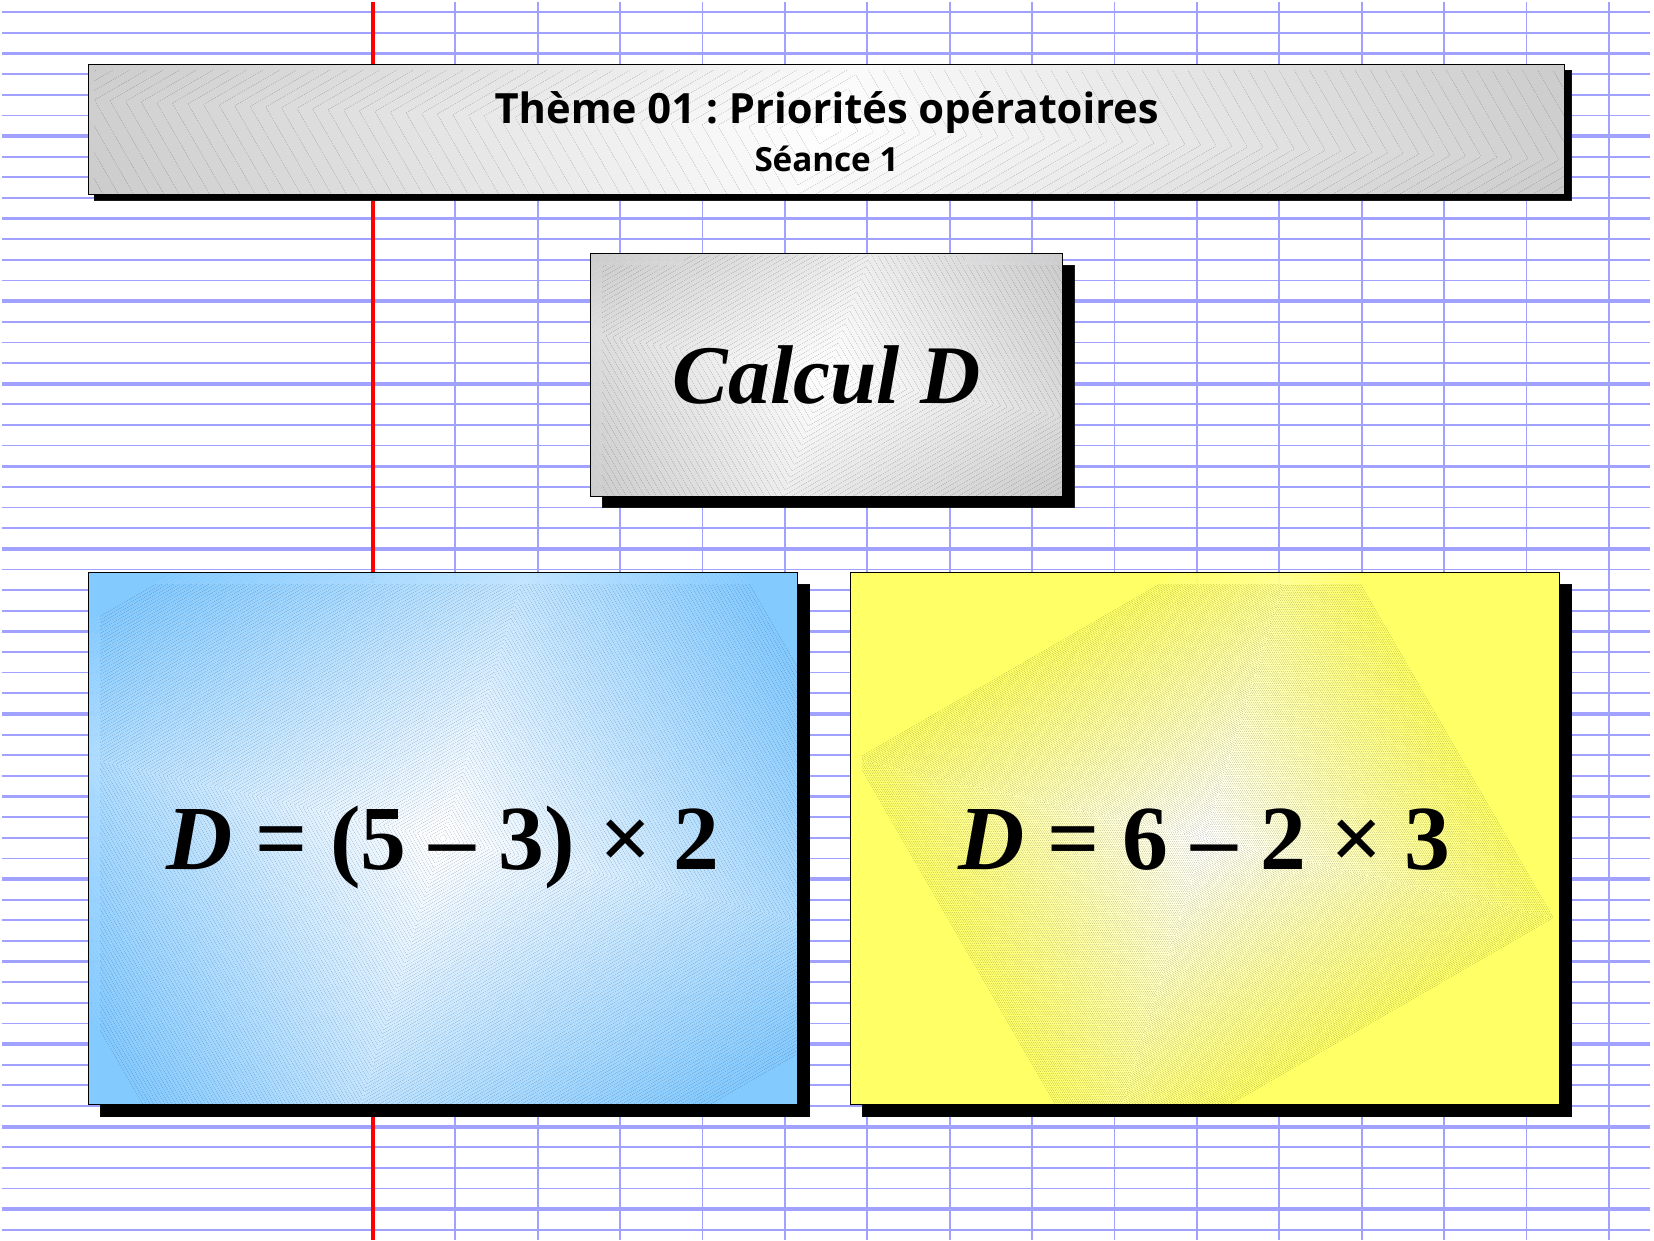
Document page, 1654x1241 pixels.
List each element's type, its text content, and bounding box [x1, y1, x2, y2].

text_box D = (5 – 3) × 2 [88, 572, 798, 1105]
text_box D = 6 – 2 × 3 [850, 572, 1560, 1105]
picture [0, 0, 1654, 1241]
text_box Thème 01 : Priorités opératoires Séance 1 [88, 64, 1565, 195]
text_box Calcul D [590, 253, 1063, 497]
